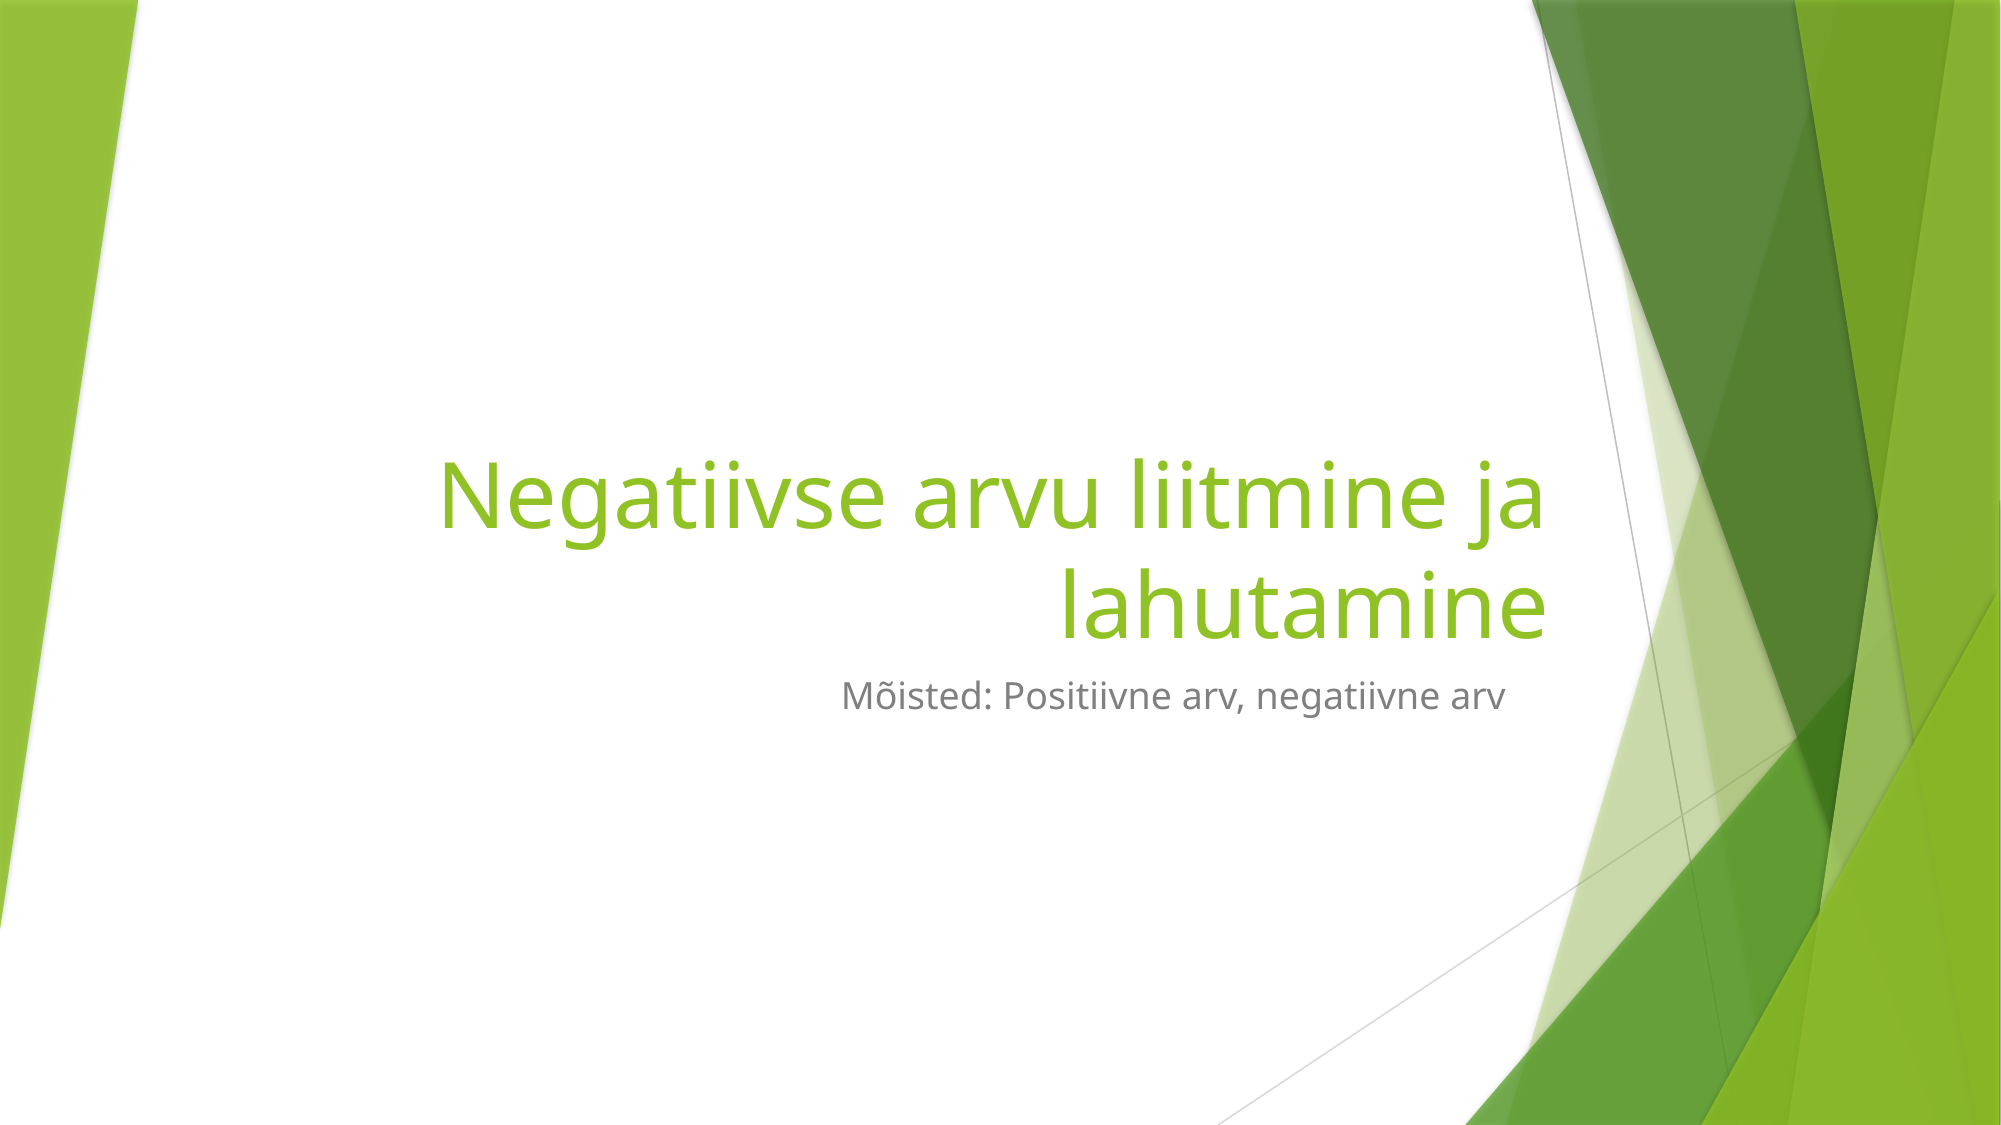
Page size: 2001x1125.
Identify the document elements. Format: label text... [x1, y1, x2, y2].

subtitle Mõisted: Positiivne arv, negatiivne arv [247, 664, 1522, 845]
title Negatiivse arvu liitmine ja lahutamine [247, 394, 1565, 665]
